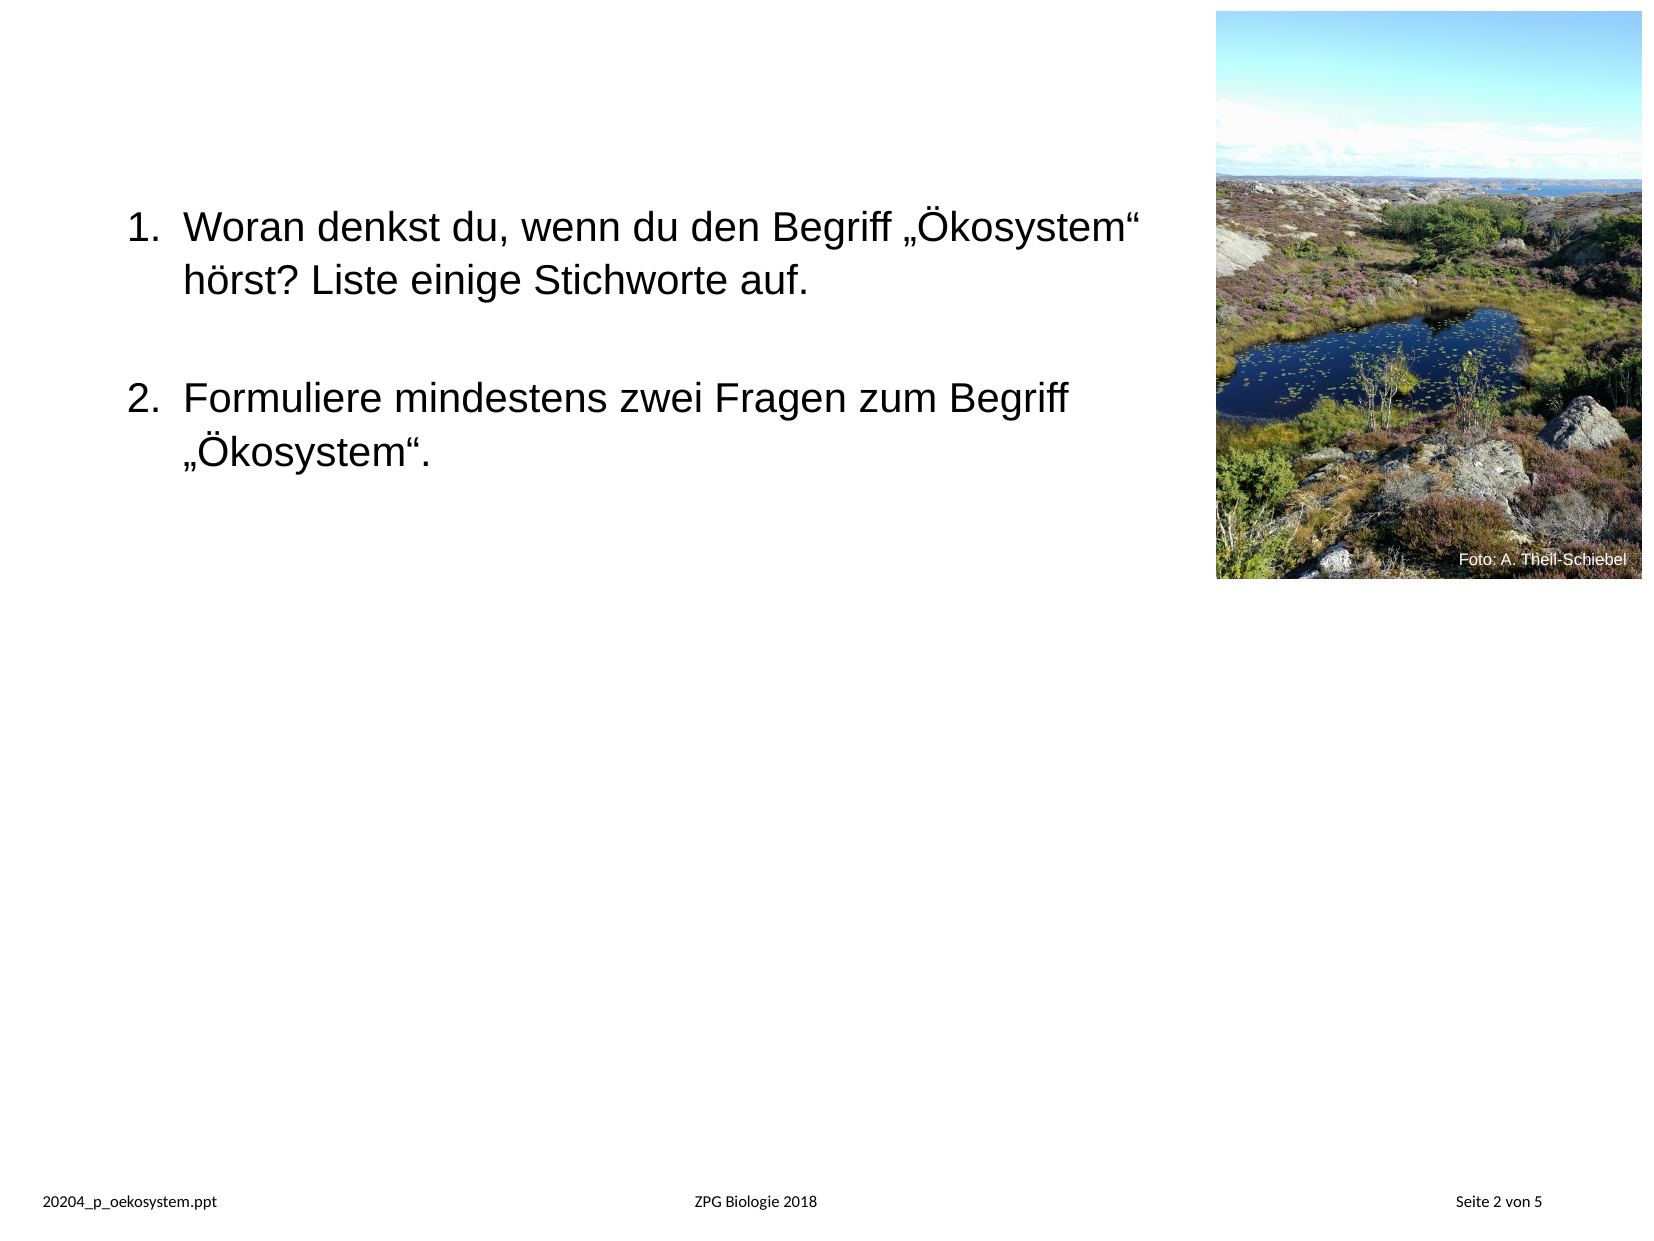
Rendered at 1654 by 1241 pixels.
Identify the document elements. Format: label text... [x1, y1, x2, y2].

text_box 20204_p_oekosystem.ppt ZPG Biologie 2018 Seite 2 von 5 [27, 1183, 1623, 1219]
text_box Foto: A. Theil-Schiebel [1417, 543, 1642, 577]
text_box Woran denkst du, wenn du den Begriff „Ökosystem“ hörst? Liste einige Stichworte auf. Formuliere mindestens zwei Fragen zum Begriff „Ökosystem“. [47, 188, 1170, 604]
picture [1216, 11, 1642, 579]
